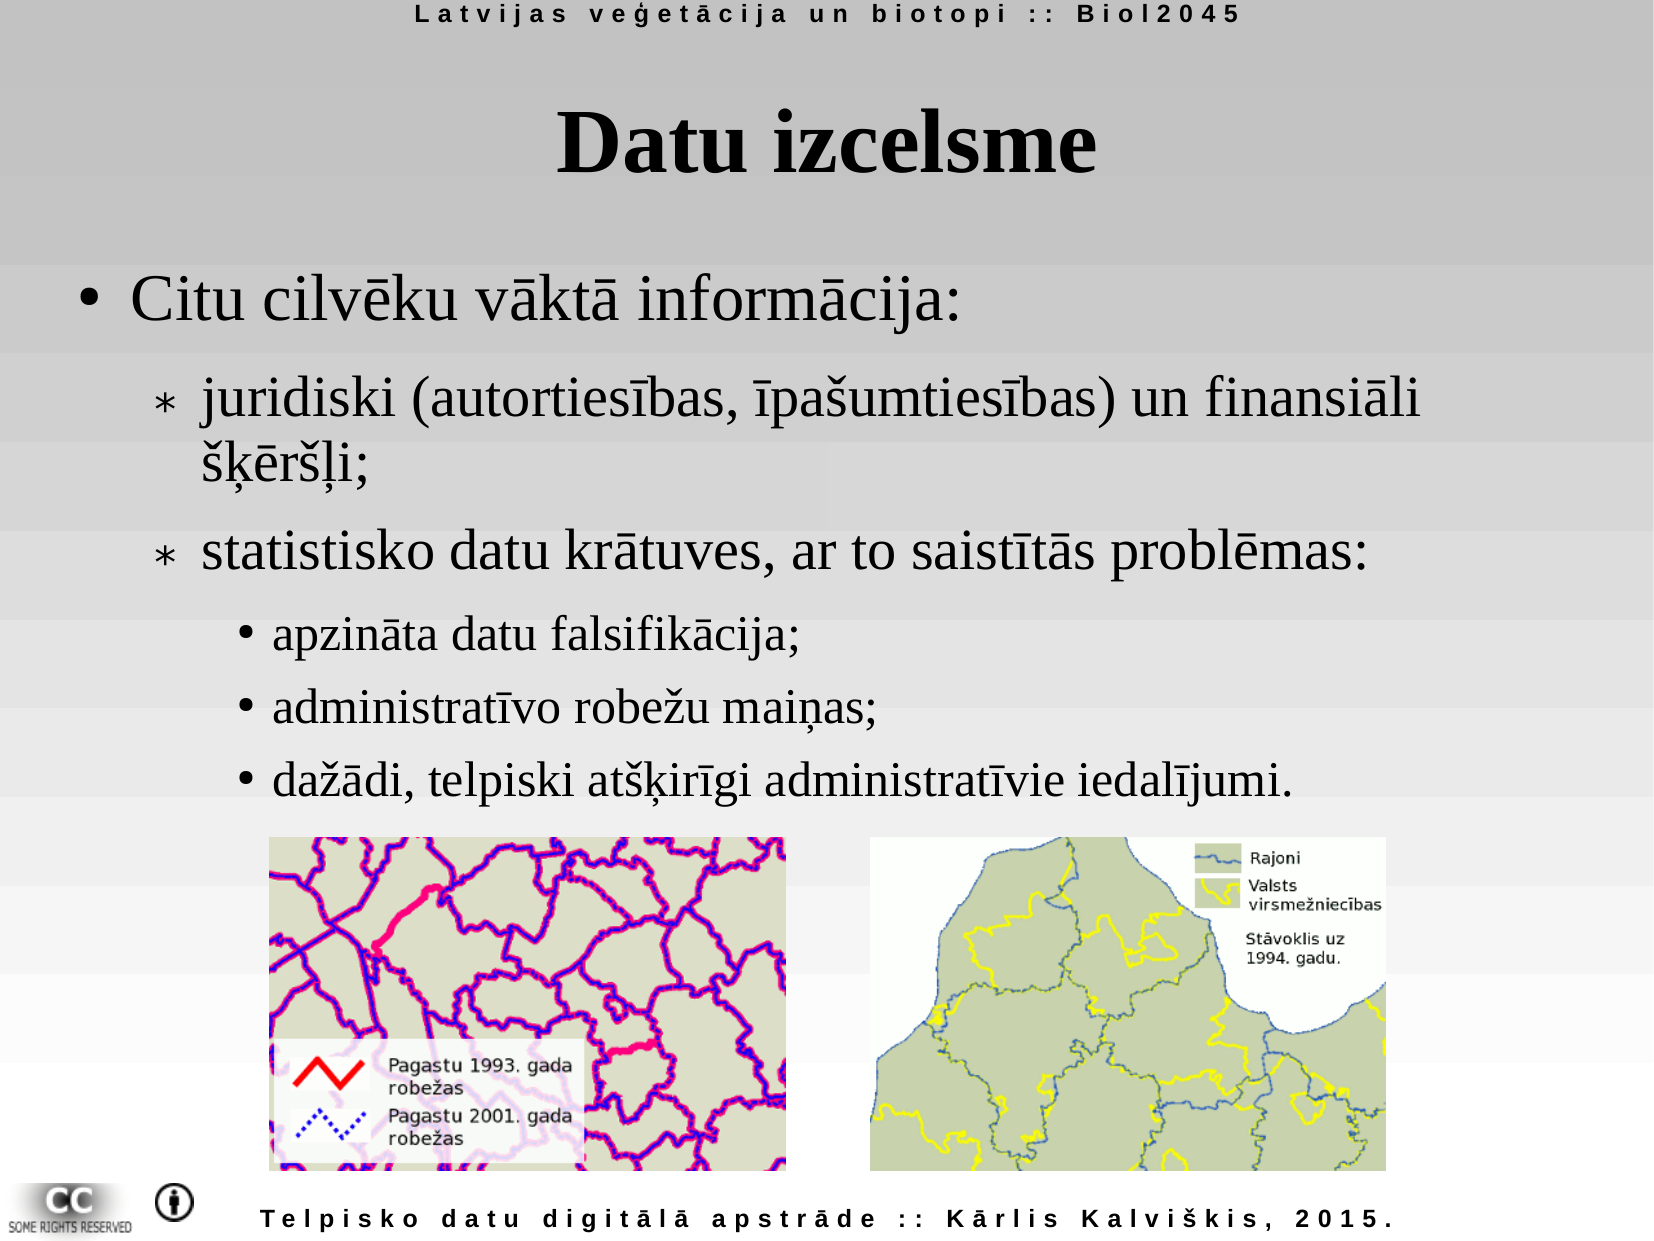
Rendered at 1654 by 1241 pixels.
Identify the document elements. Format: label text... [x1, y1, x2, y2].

picture [0, 0, 1654, 1241]
list Citu cilvēku vāktā informācija: juridiski (autortiesības, īpašumtiesības) un finansiāli šķēršļi; statistisko datu krātuves, ar to saistītās problēmas: apzināta datu falsifikācija; administratīvo robežu maiņas; dažādi, telpiski atšķirīgi administratīvie iedalījumi. [59, 261, 1596, 1175]
title Datu izcelsme [59, 37, 1596, 246]
